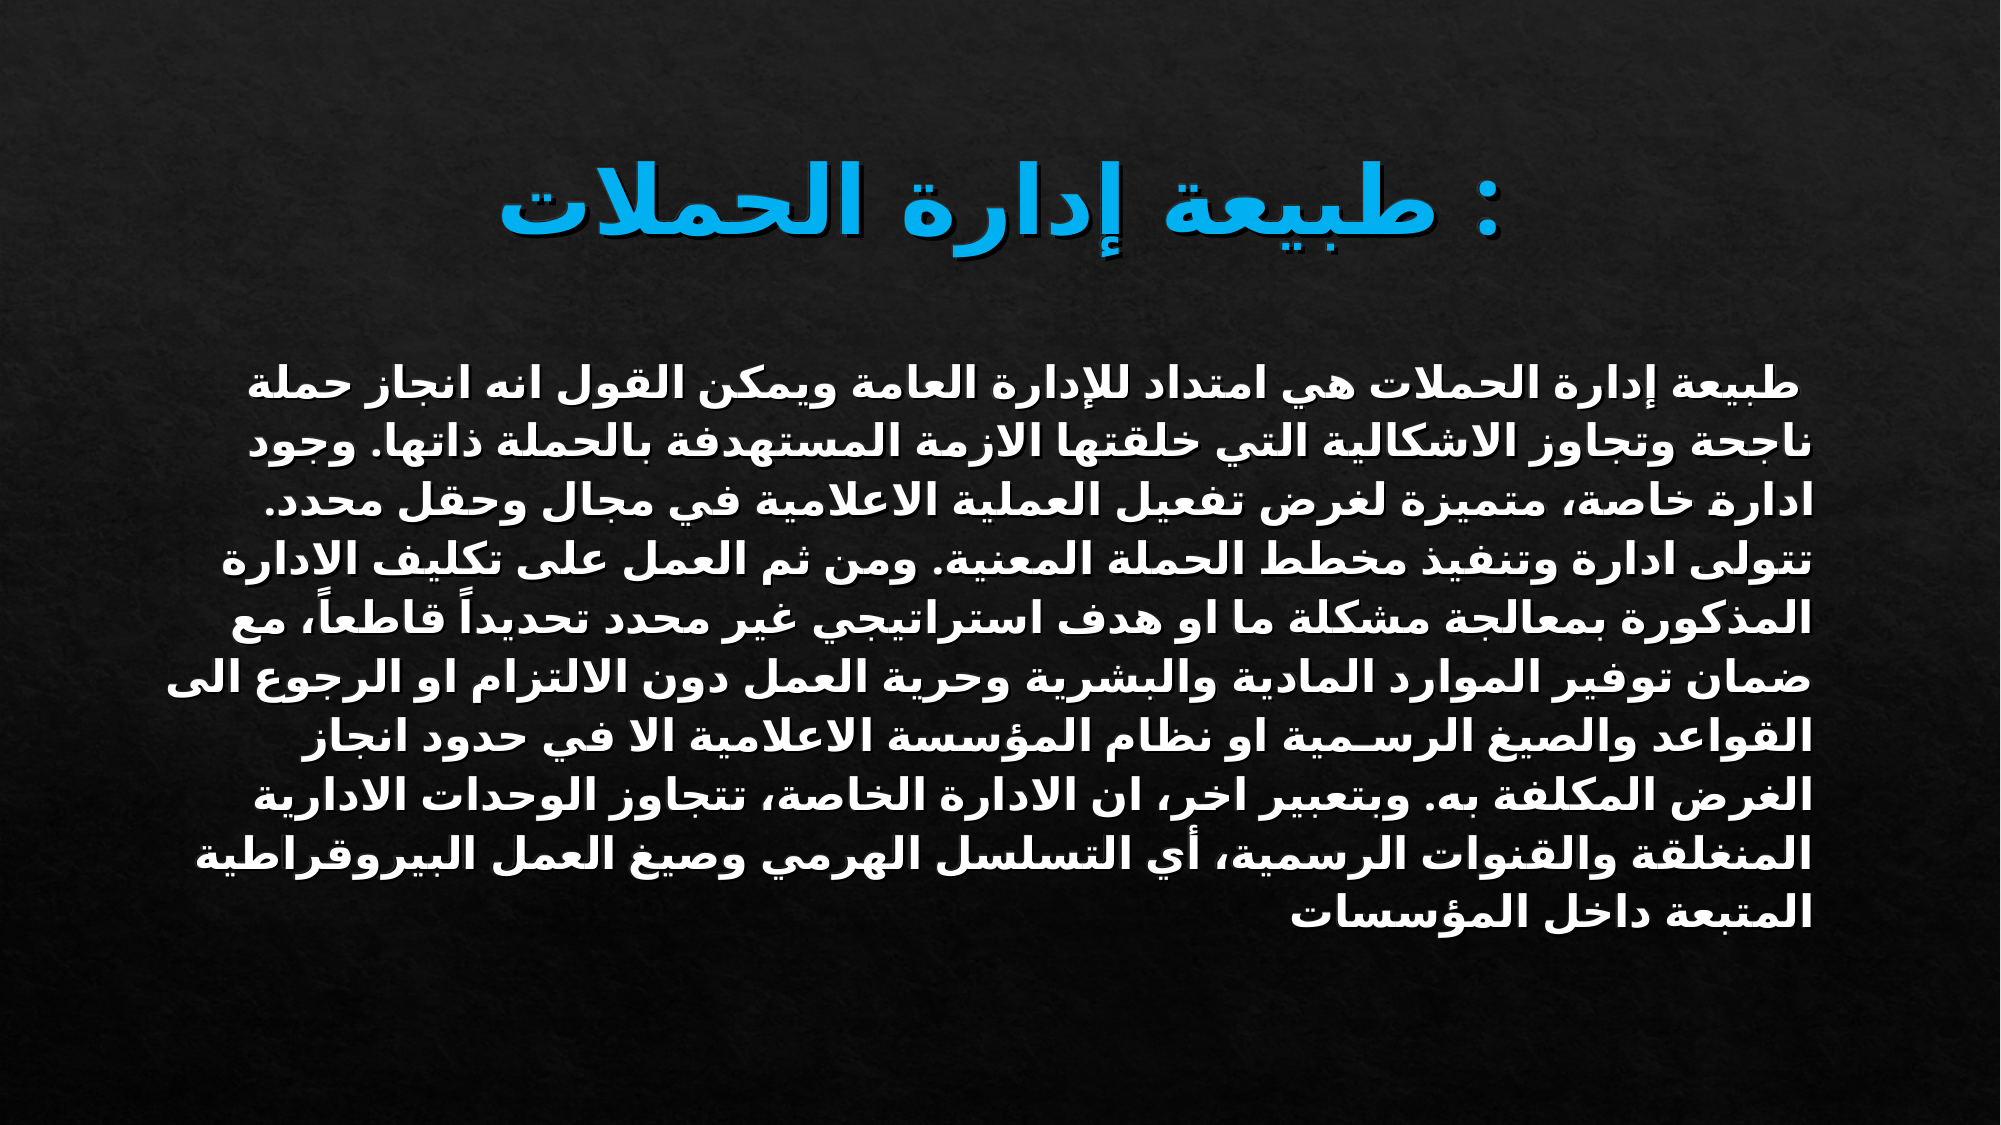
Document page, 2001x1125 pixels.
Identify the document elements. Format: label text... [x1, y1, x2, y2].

list طبيعة إدارة الحملات هي امتداد للإدارة العامة ويمكن القول انه انجاز حملة ناجحة وتجاوز الاشكالية التي خلقتها الازمة المستهدفة بالحملة ذاتها. وجود ادارة خاصة، متميزة لغرض تفعيل العملية الاعلامية في مجال وحقل محدد. تتولى ادارة وتنفيذ مخطط الحملة المعنية. ومن ثم العمل على تكليف الادارة المذكورة بمعالجة مشكلة ما او هدف استراتيجي غير محدد تحديداً قاطعاً، مع ضمان توفير الموارد المادية والبشرية وحرية العمل دون الالتزام او الرجوع الى القواعد والصيغ الرسـمية او نظام المؤسسة الاعلامية الا في حدود انجاز الغرض المكلفة به. وبتعبير اخر، ان الادارة الخاصة، تتجاوز الوحدات الادارية المنغلقة والقنوات الرسمية، أي التسلسل الهرمي وصيغ العمل البيروقراطية المتبعة داخل المؤسسات [149, 340, 1849, 951]
title طبيعة إدارة الحملات : [149, 99, 1849, 307]
